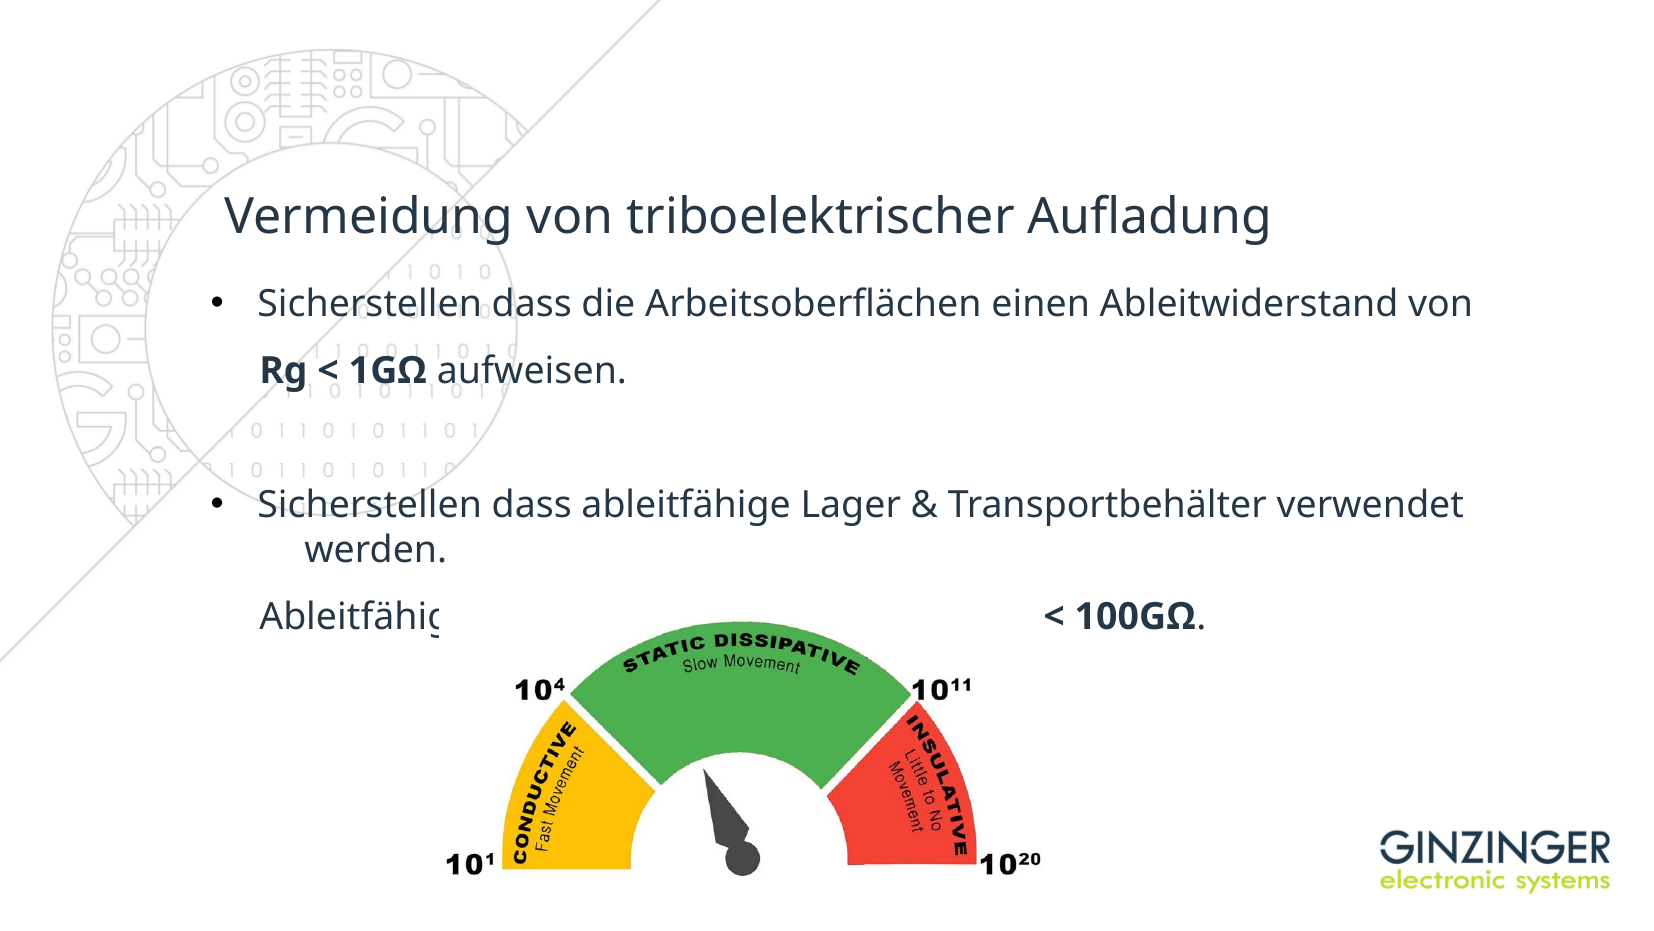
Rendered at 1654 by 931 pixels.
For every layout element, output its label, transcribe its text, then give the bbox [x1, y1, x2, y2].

list Sicherstellen dass die Arbeitsoberflächen einen Ableitwiderstand von Rg < 1GΩ aufweisen. Sicherstellen dass ableitfähige Lager & Transportbehälter verwendet werden. Ableitfähig ist alles im Bereich von 10kΩ < R < 100GΩ. [210, 278, 1611, 813]
picture [439, 593, 1045, 877]
title Vermeidung von triboelektrischer Aufladung [224, 174, 1611, 253]
